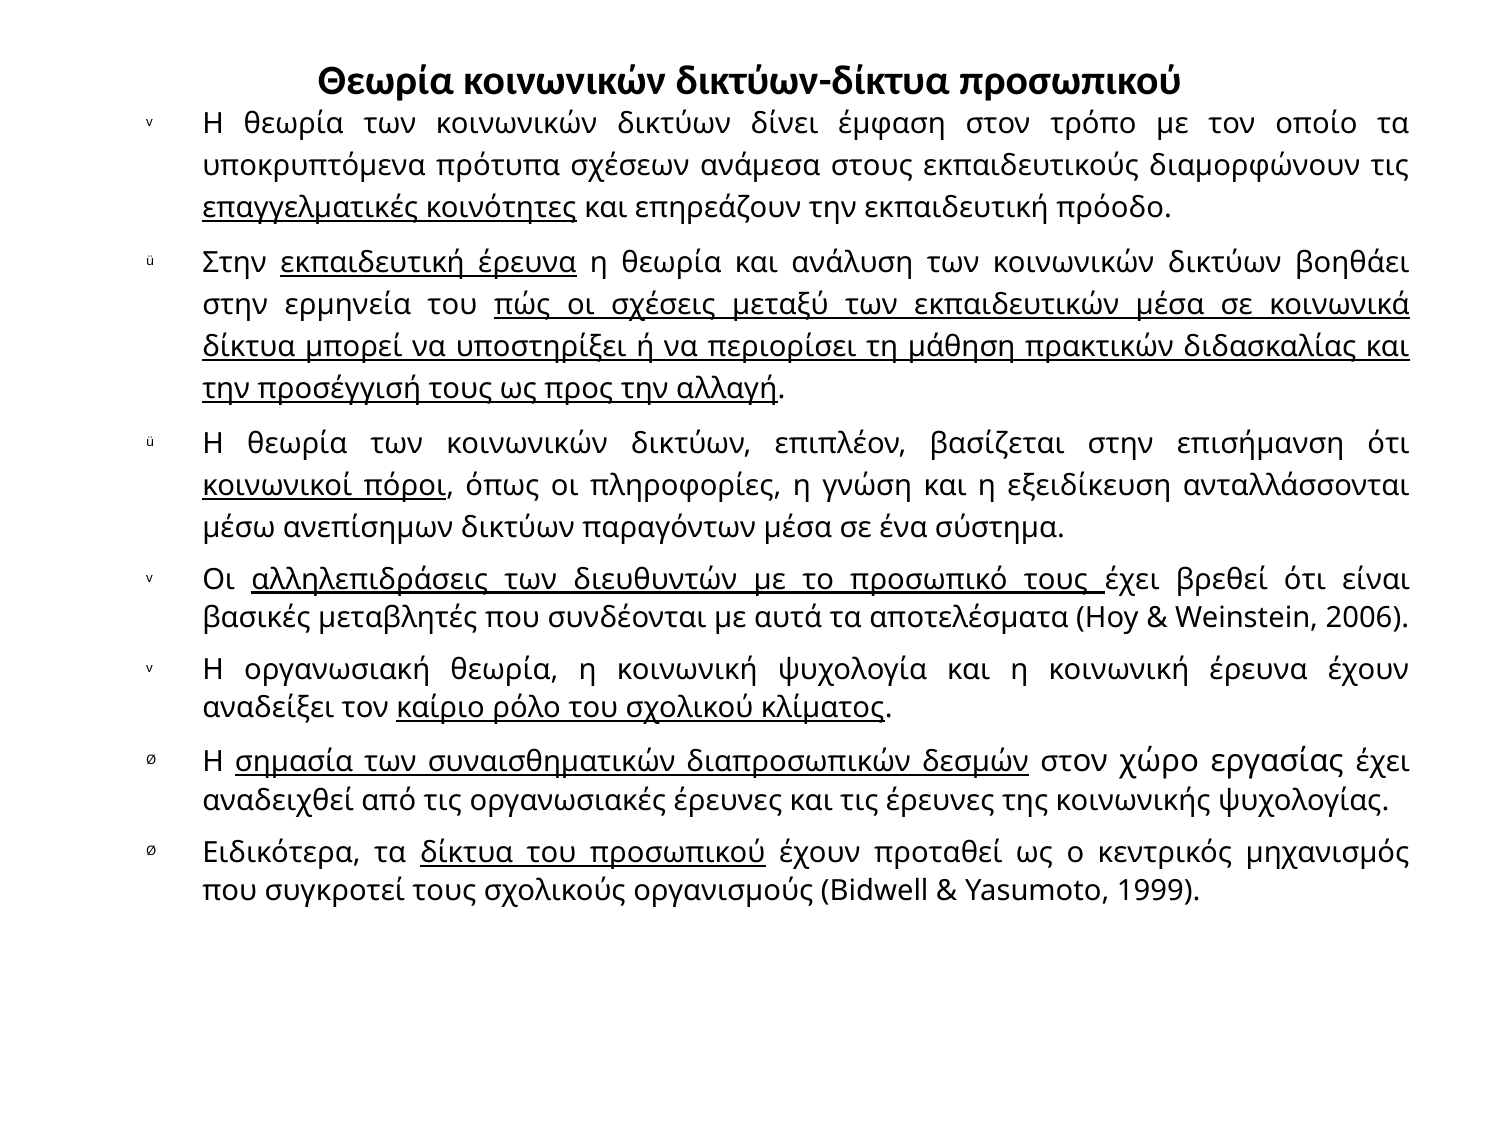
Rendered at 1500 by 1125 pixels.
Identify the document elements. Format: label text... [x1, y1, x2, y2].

title Θεωρία κοινωνικών δικτύων-δίκτυα προσωπικού [75, 45, 1425, 79]
list Η θεωρία των κοινωνικών δικτύων δίνει έμφαση στον τρόπο με τον οποίο τα υποκρυπτόμενα πρότυπα σχέσεων ανάμεσα στους εκπαιδευτικούς διαμορφώνουν τις επαγγελματικές κοινότητες και επηρεάζουν την εκπαιδευτική πρόοδο. Στην εκπαιδευτική έρευνα η θεωρία και ανάλυση των κοινωνικών δικτύων βοηθάει στην ερμηνεία του πώς οι σχέσεις μεταξύ των εκπαιδευτικών μέσα σε κοινωνικά δίκτυα μπορεί να υποστηρίξει ή να περιορίσει τη μάθηση πρακτικών διδασκαλίας και την προσέγγισή τους ως προς την αλλαγή. Η θεωρία των κοινωνικών δικτύων, επιπλέον, βασίζεται στην επισήμανση ότι κοινωνικοί πόροι, όπως οι πληροφορίες, η γνώση και η εξειδίκευση ανταλλάσσονται μέσω ανεπίσημων δικτύων παραγόντων μέσα σε ένα σύστημα. Οι αλληλεπιδράσεις των διευθυντών με το προσωπικό τους έχει βρεθεί ότι είναι βασικές μεταβλητές που συνδέονται με αυτά τα αποτελέσματα (Hoy & Weinstein, 2006). Η οργανωσιακή θεωρία, η κοινωνική ψυχολογία και η κοινωνική έρευνα έχουν αναδείξει τον καίριο ρόλο του σχολικού κλίματος. Η σημασία των συναισθηματικών διαπροσωπικών δεσμών στον χώρο εργασίας έχει αναδειχθεί από τις οργανωσιακές έρευνες και τις έρευνες της κοινωνικής ψυχολογίας. Ειδικότερα, τα δίκτυα του προσωπικού έχουν προταθεί ως ο κεντρικός μηχανισμός που συγκροτεί τους σχολικούς οργανισμούς (Bidwell & Yasumoto, 1999). [75, 90, 1425, 1106]
